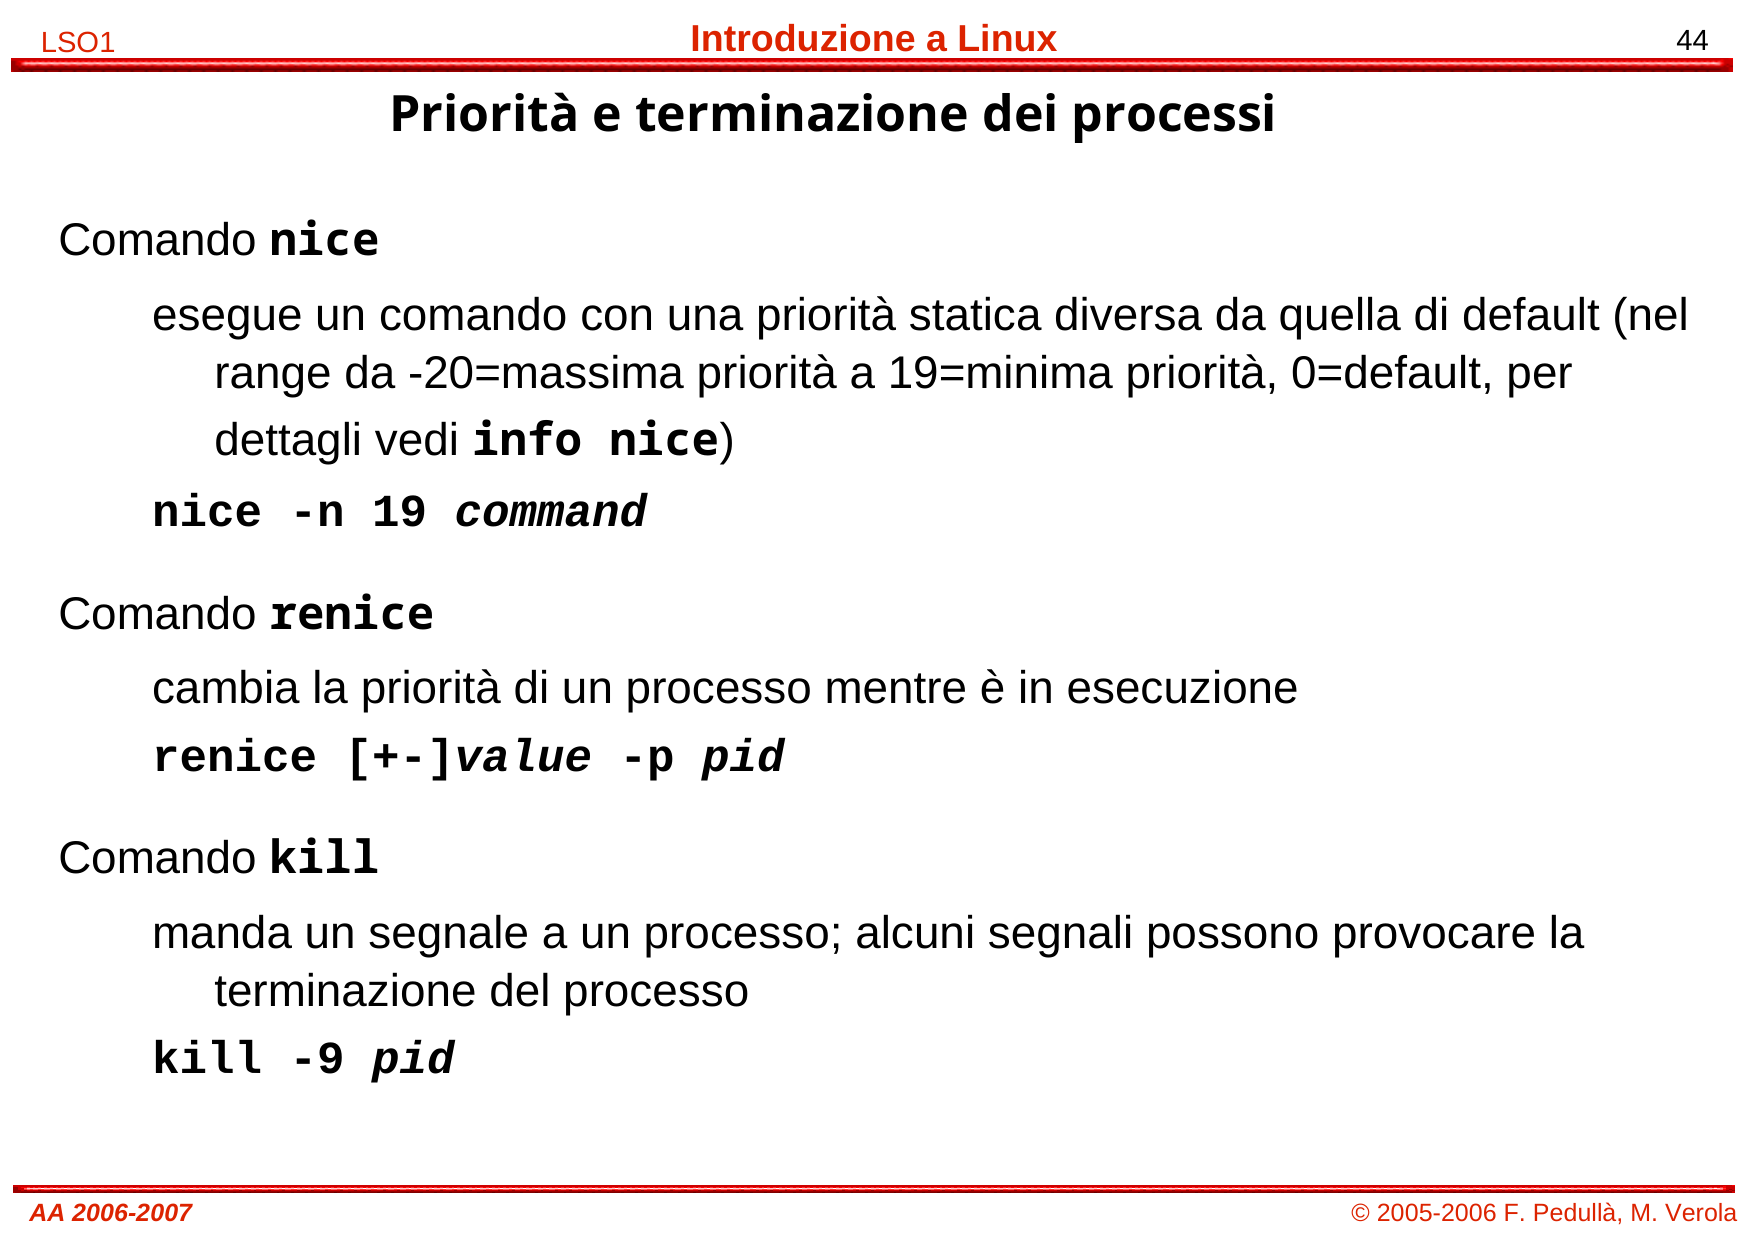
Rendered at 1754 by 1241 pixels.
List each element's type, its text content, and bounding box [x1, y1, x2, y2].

picture [13, 1185, 1735, 1193]
list Comando nice esegue un comando con una priorità statica diversa da quella di default (nel range da -20=massima priorità a 19=minima priorità, 0=default, per dettagli vedi info nice) nice -n 19 command Comando renice cambia la priorità di un processo mentre è in esecuzione renice [+-]value -p pid Comando kill manda un segnale a un processo; alcuni segnali possono provocare la terminazione del processo kill -9 pid [58, 206, 1696, 1056]
picture [11, 58, 1733, 72]
title Priorità e terminazione dei processi [389, 66, 1364, 162]
